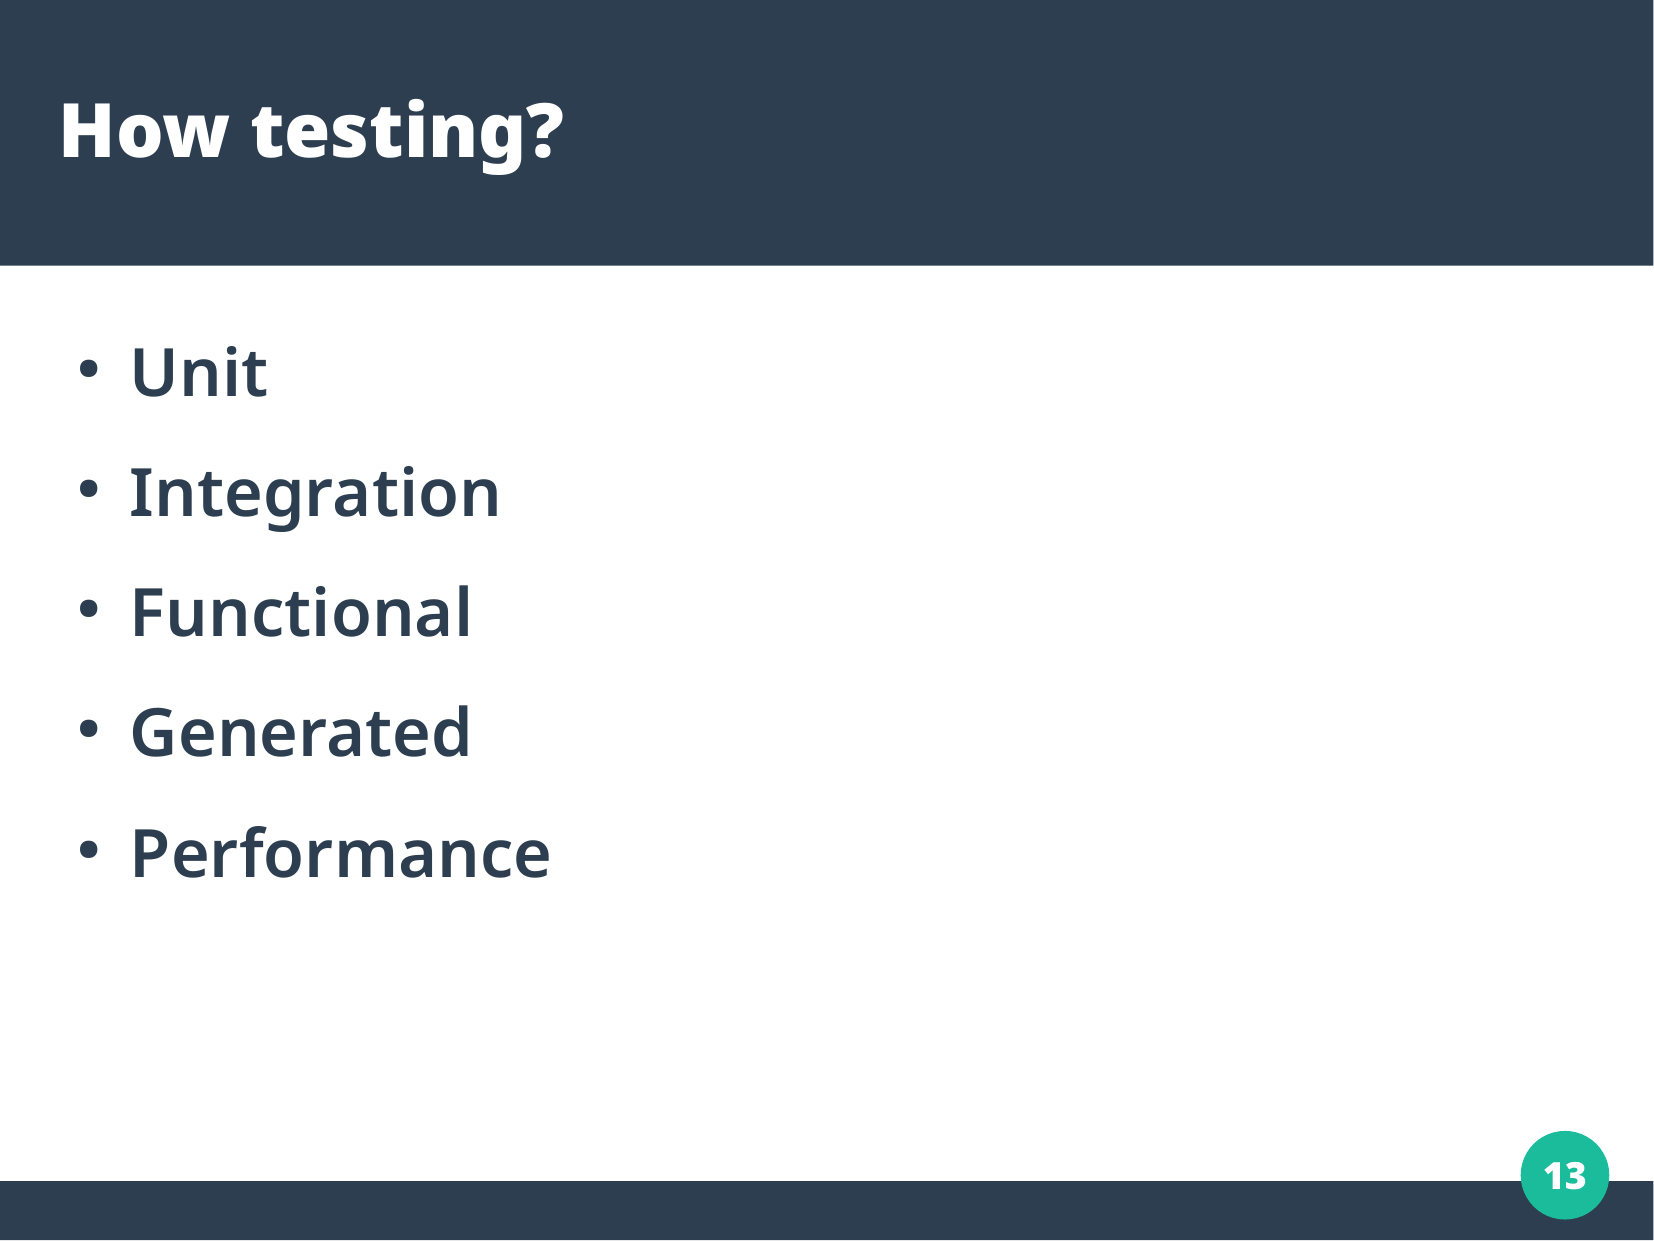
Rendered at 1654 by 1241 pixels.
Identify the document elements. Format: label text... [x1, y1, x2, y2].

title How testing? [59, 49, 1595, 207]
list Unit Integration Functional Generated Performance [59, 324, 1595, 1152]
